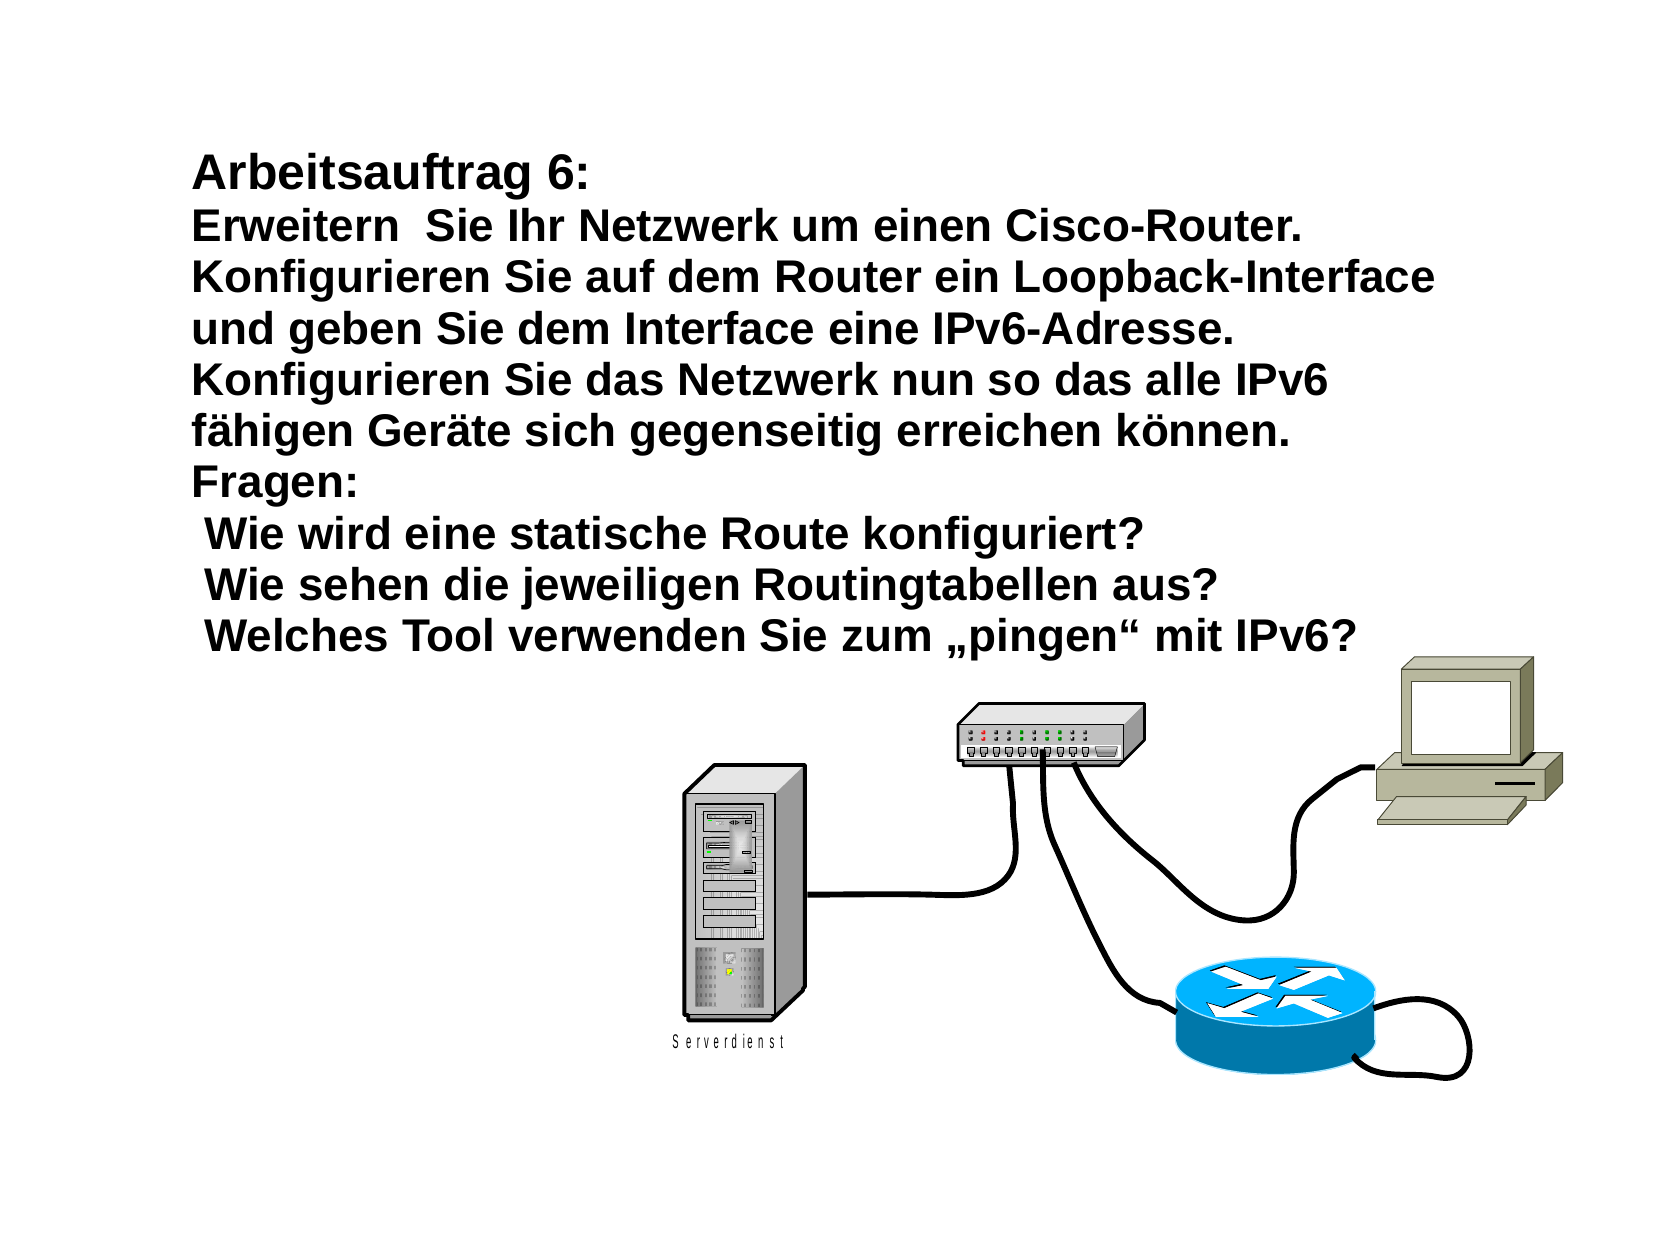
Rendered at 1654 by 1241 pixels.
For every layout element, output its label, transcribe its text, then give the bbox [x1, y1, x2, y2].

picture [1210, 994, 1271, 1016]
picture [1175, 1042, 1374, 1075]
picture [1361, 1011, 1377, 1068]
picture [1278, 996, 1339, 1017]
picture [1375, 655, 1565, 827]
text_box Arbeitsauftrag 6: Erweitern Sie Ihr Netzwerk um einen Cisco-Router. Konfigurieren Sie auf dem Router ein Loopback-Interface und geben Sie dem Interface eine IPv6-Adresse. Konfigurieren Sie das Netzwerk nun so das alle IPv6 fähigen Geräte sich gegenseitig erreichen können. Fragen: Wie wird eine statische Route konfiguriert? Wie sehen die jeweiligen Routingtabellen aus? Welches Tool verwenden Sie zum „pingen“ mit IPv6? [177, 136, 1477, 680]
picture [1280, 968, 1342, 989]
picture [1175, 956, 1377, 1008]
picture [951, 696, 1152, 820]
picture [1213, 967, 1275, 988]
picture [649, 755, 845, 1112]
